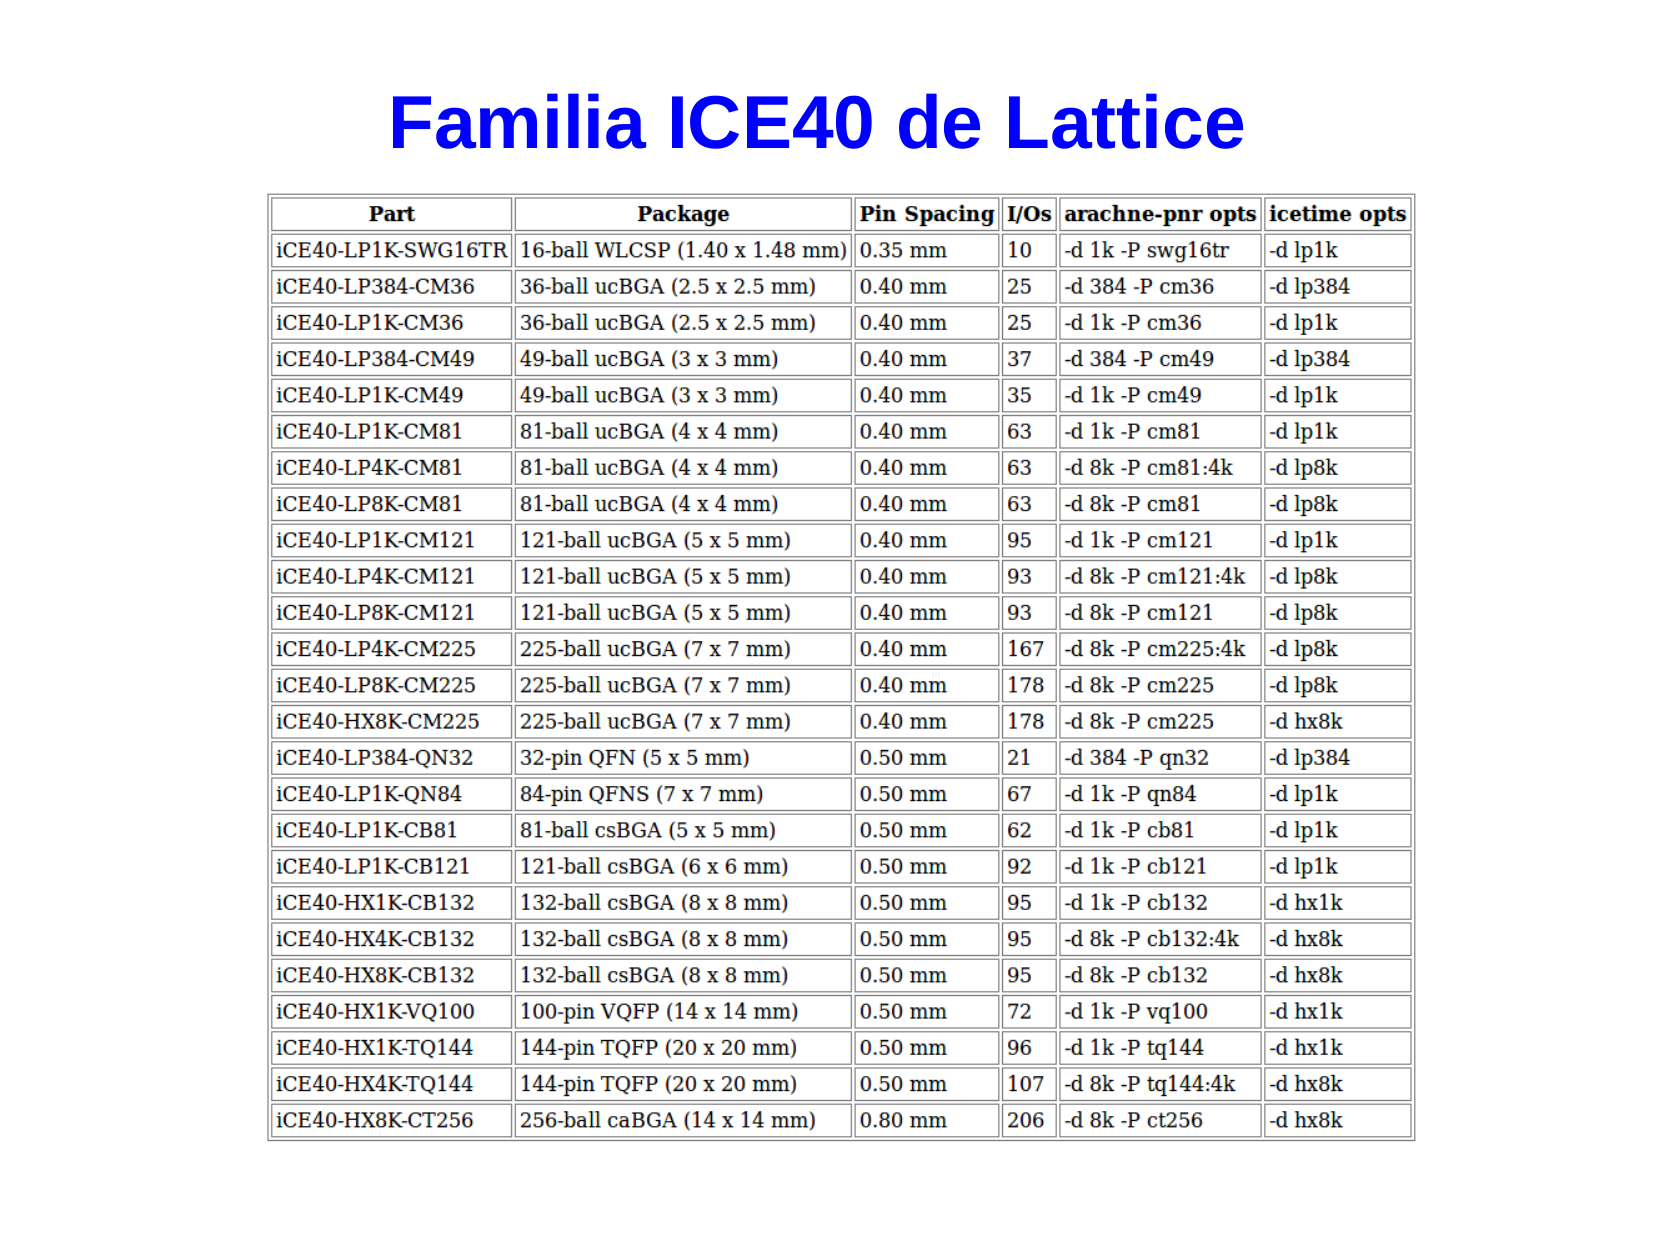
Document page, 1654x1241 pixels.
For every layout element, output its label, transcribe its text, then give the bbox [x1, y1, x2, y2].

picture [255, 185, 1423, 1156]
text_box Familia ICE40 de Lattice [90, 73, 1546, 211]
